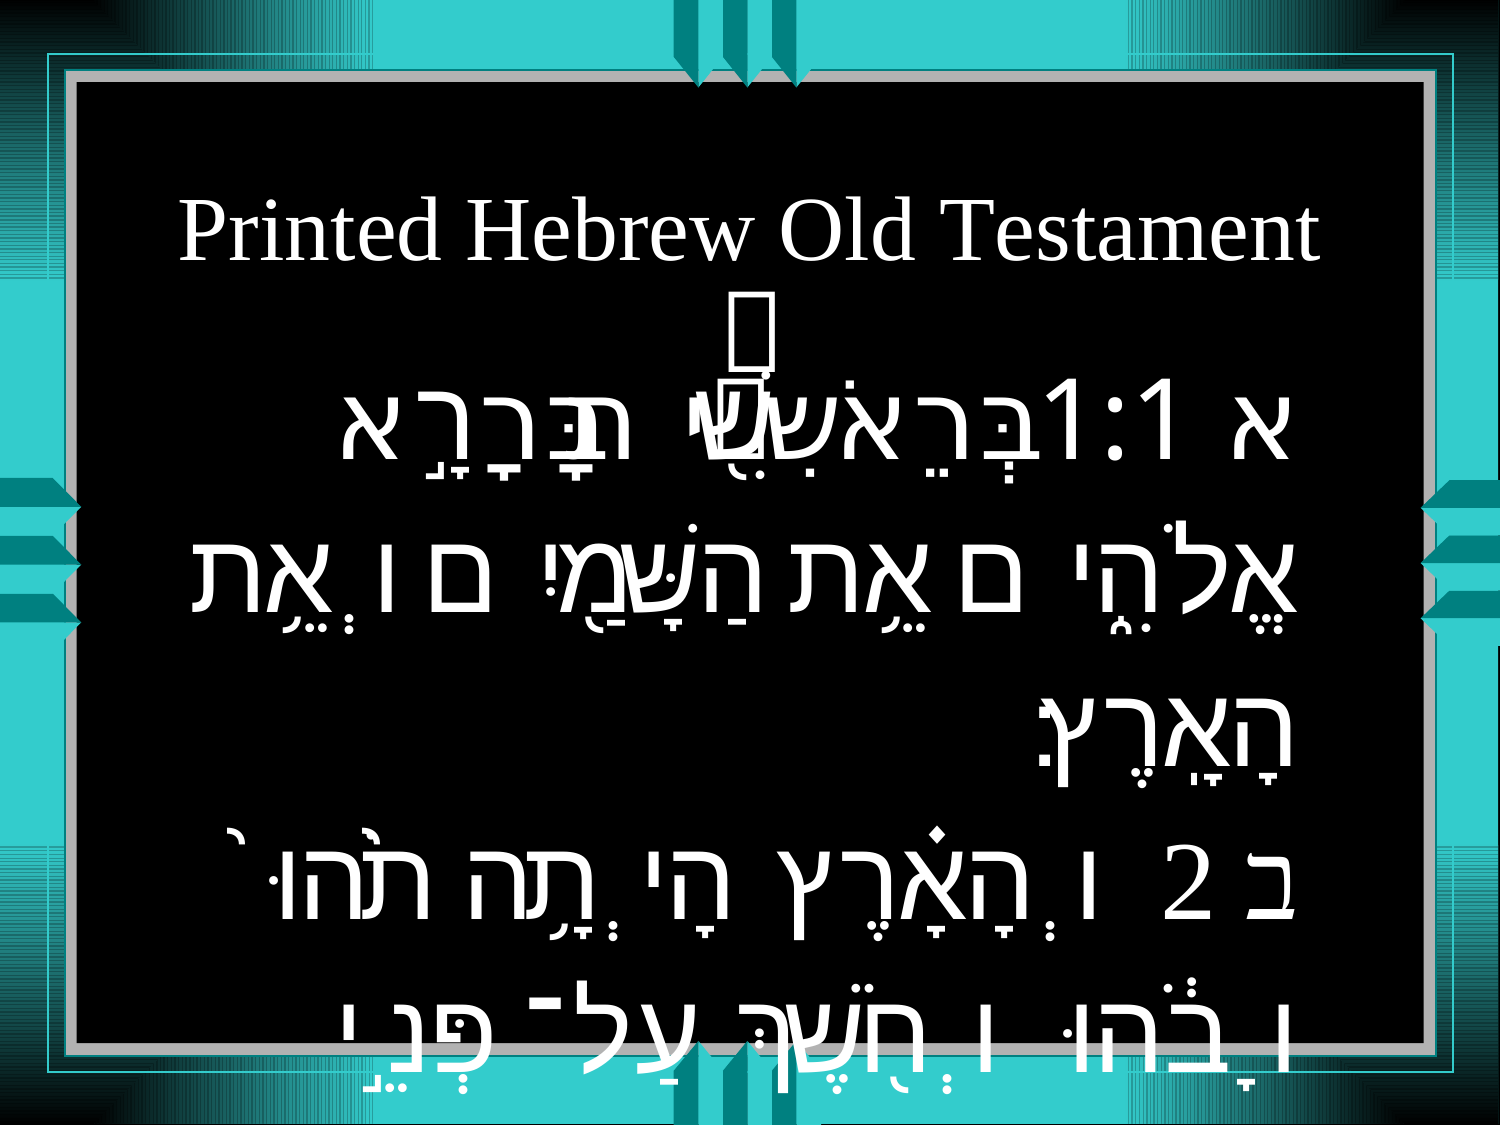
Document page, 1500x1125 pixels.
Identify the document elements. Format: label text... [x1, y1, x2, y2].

title Printed Hebrew Old Testament [112, 99, 1388, 288]
text_box א 1:1 בְּרֵאשִׁ֖ית בָּרָ֣א אֱלֹהִ֑ים אֵ֥ת הַשָּׁמַ֖יִם וְאֵ֥ת הָאָֽרֶץ׃ ב 2 וְהָאָ֗רֶץ הָיְתָ֥ה תֹ֙הוּ֙ וָבֹ֔הוּ וְחֹ֖שֶׁךְ עַל־פְּנֵ֣י תְהֹ֑ום [112, 331, 1315, 900]
